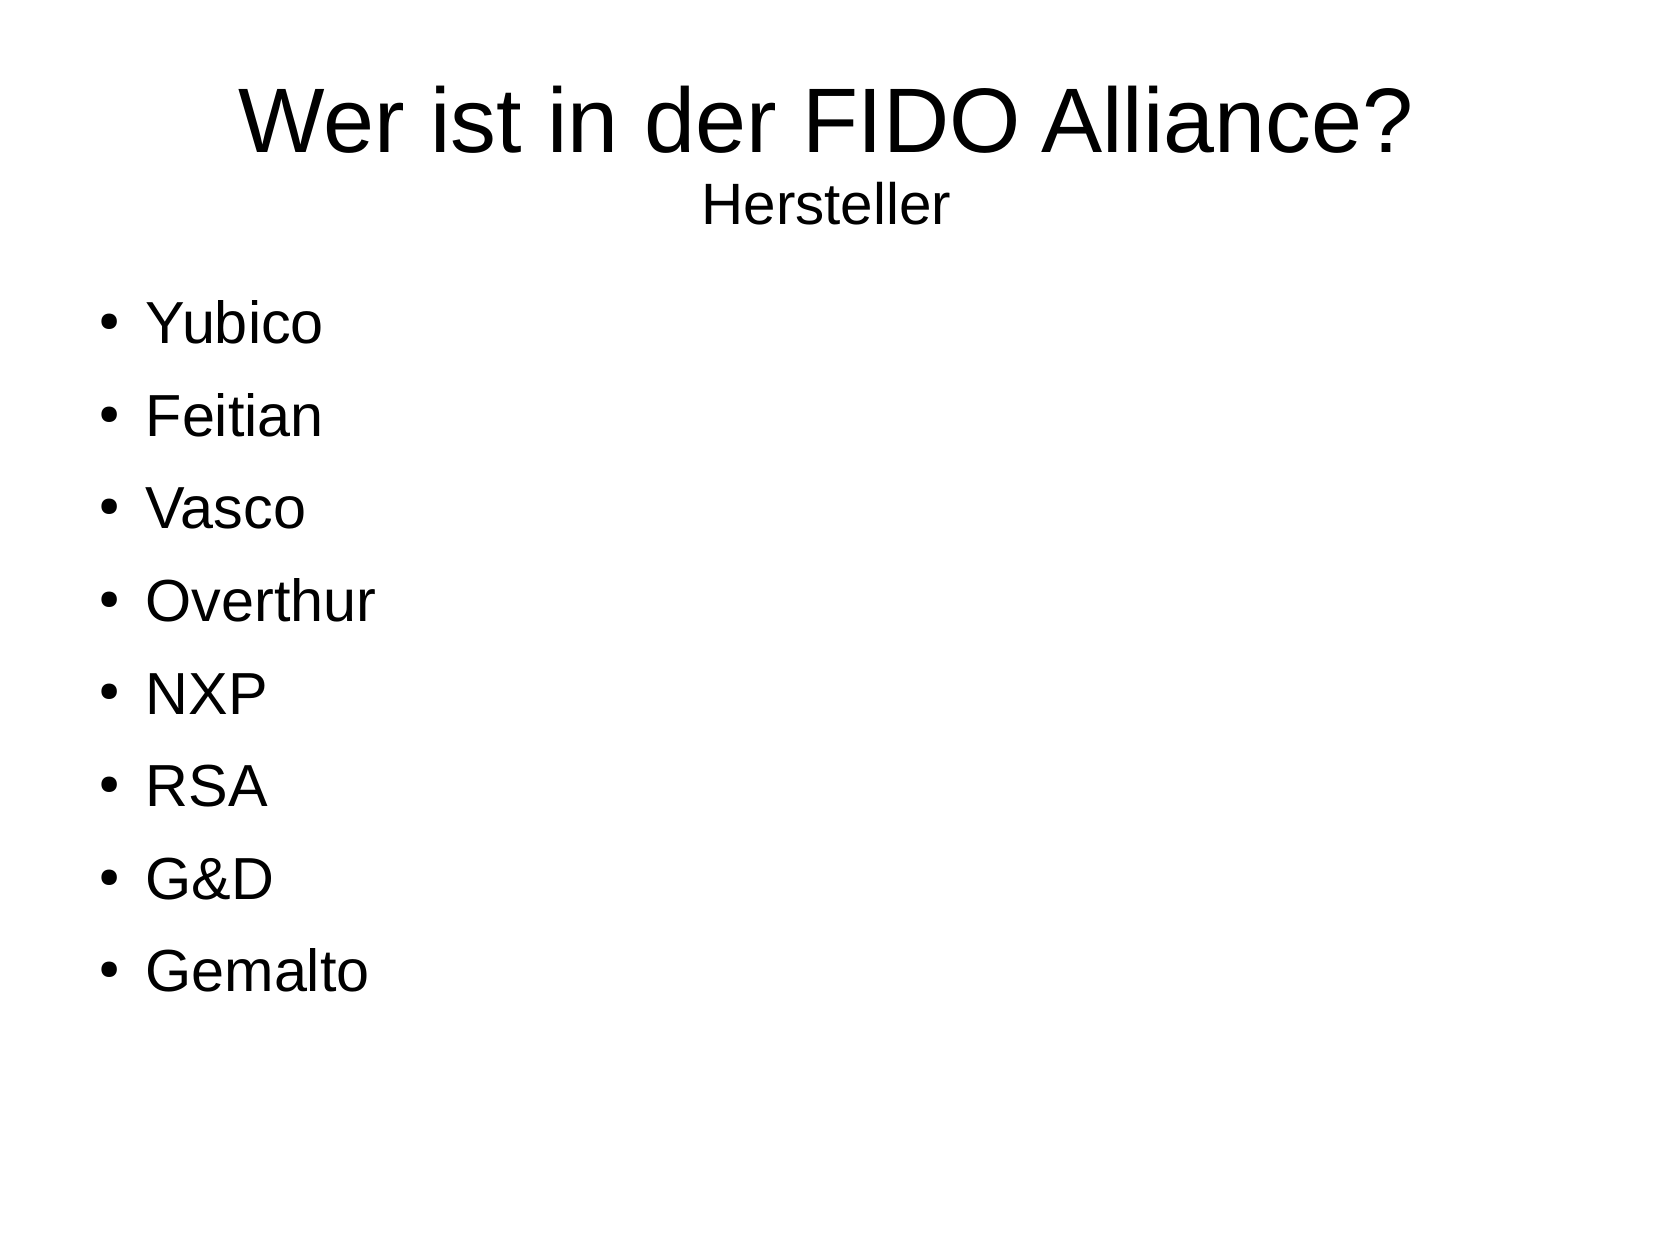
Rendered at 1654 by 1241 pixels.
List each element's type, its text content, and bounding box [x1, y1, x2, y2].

title Wer ist in der FIDO Alliance? Hersteller [82, 49, 1571, 257]
list Yubico Feitian Vasco Overthur NXP RSA G&D Gemalto [82, 290, 1571, 1010]
